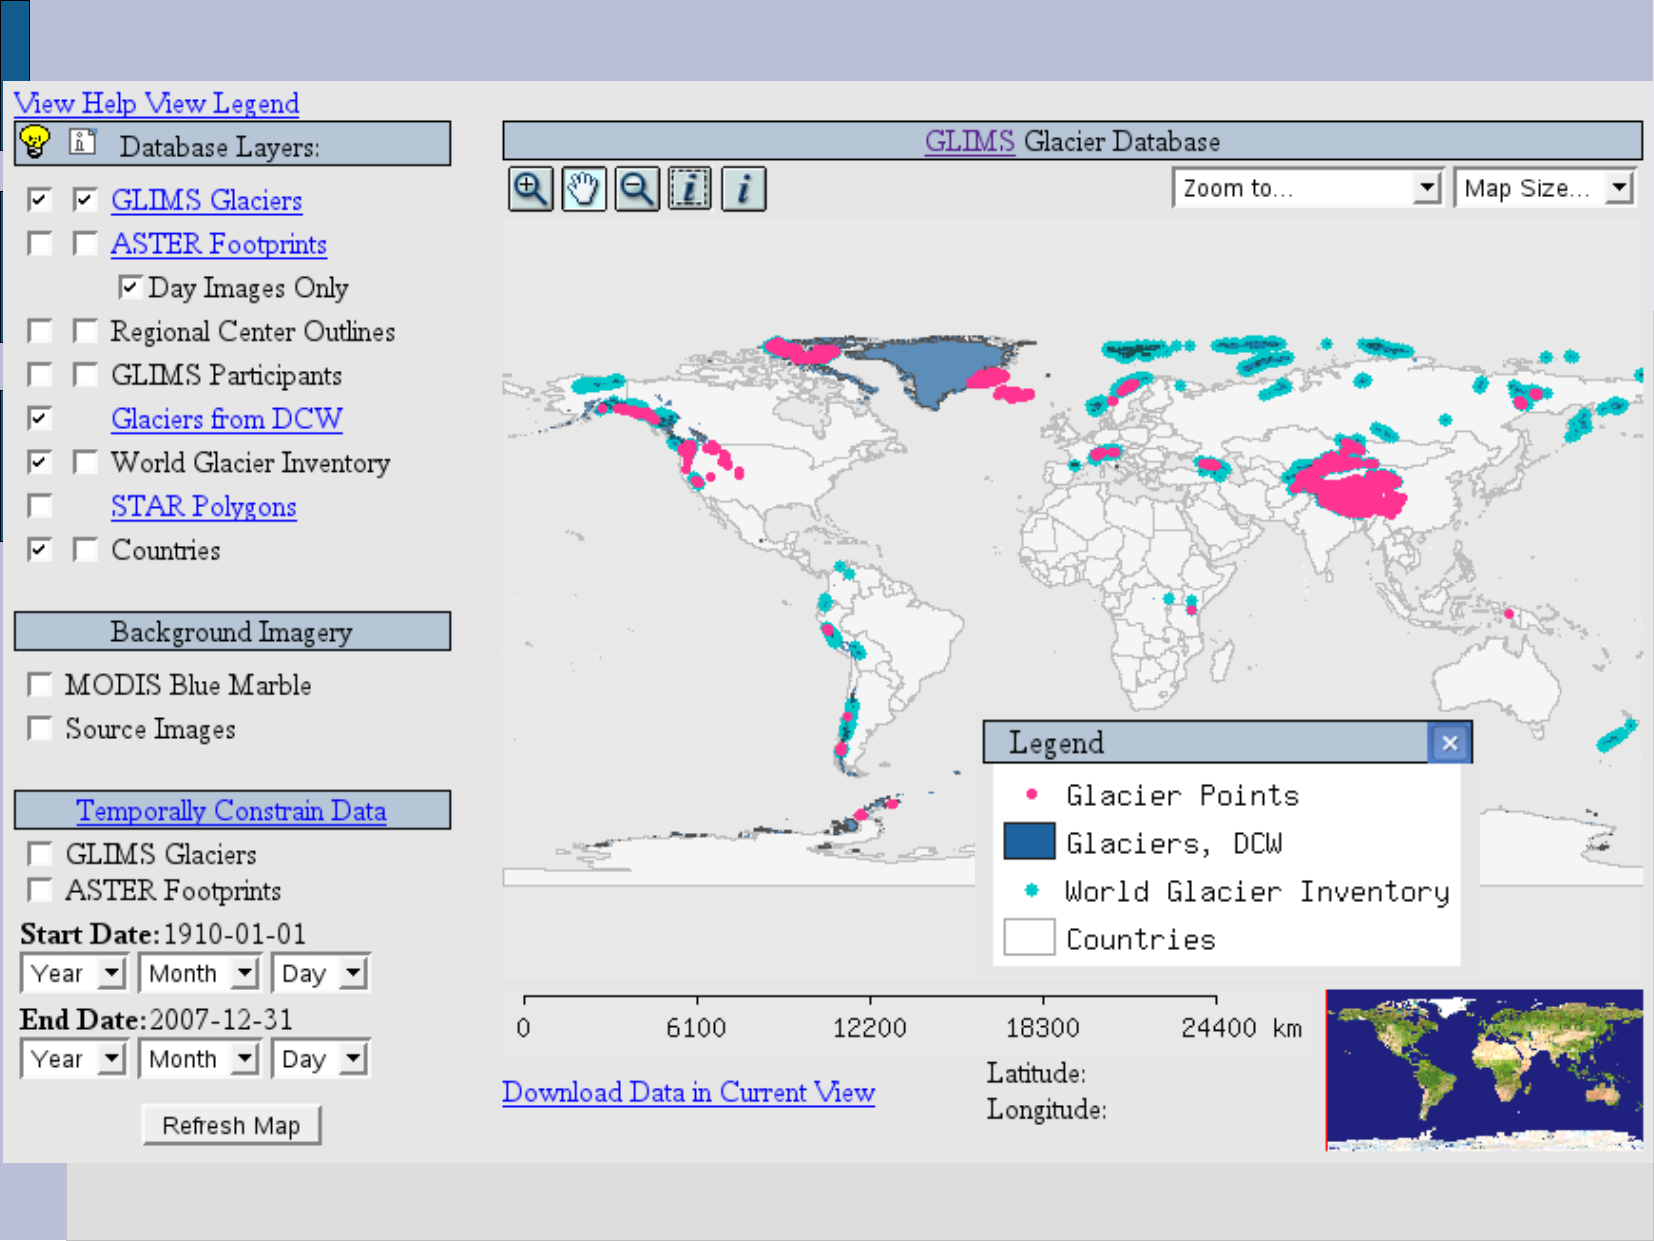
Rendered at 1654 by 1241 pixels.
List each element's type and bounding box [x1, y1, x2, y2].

picture [3, 81, 1654, 1163]
